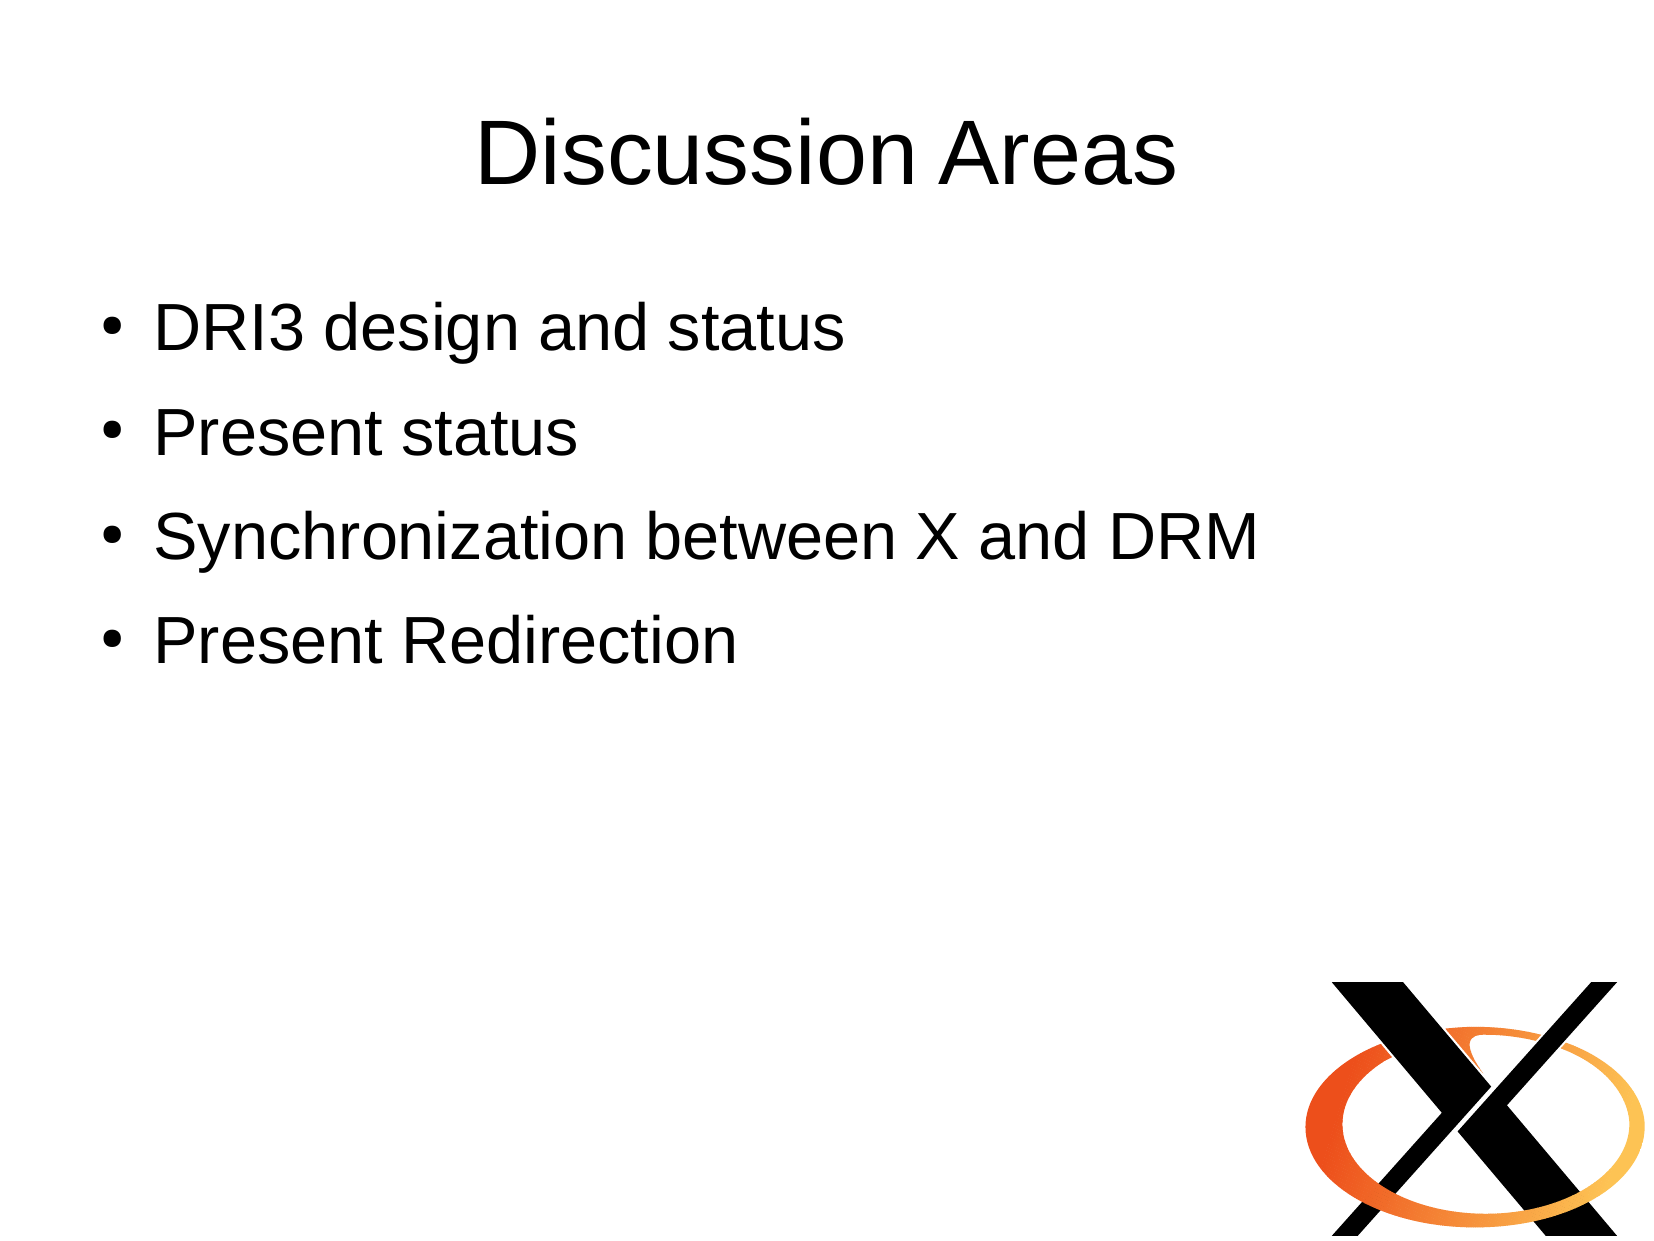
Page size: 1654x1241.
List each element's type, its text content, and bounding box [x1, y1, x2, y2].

list DRI3 design and status Present status Synchronization between X and DRM Present Redirection [82, 290, 1571, 1010]
title Discussion Areas [82, 49, 1571, 257]
